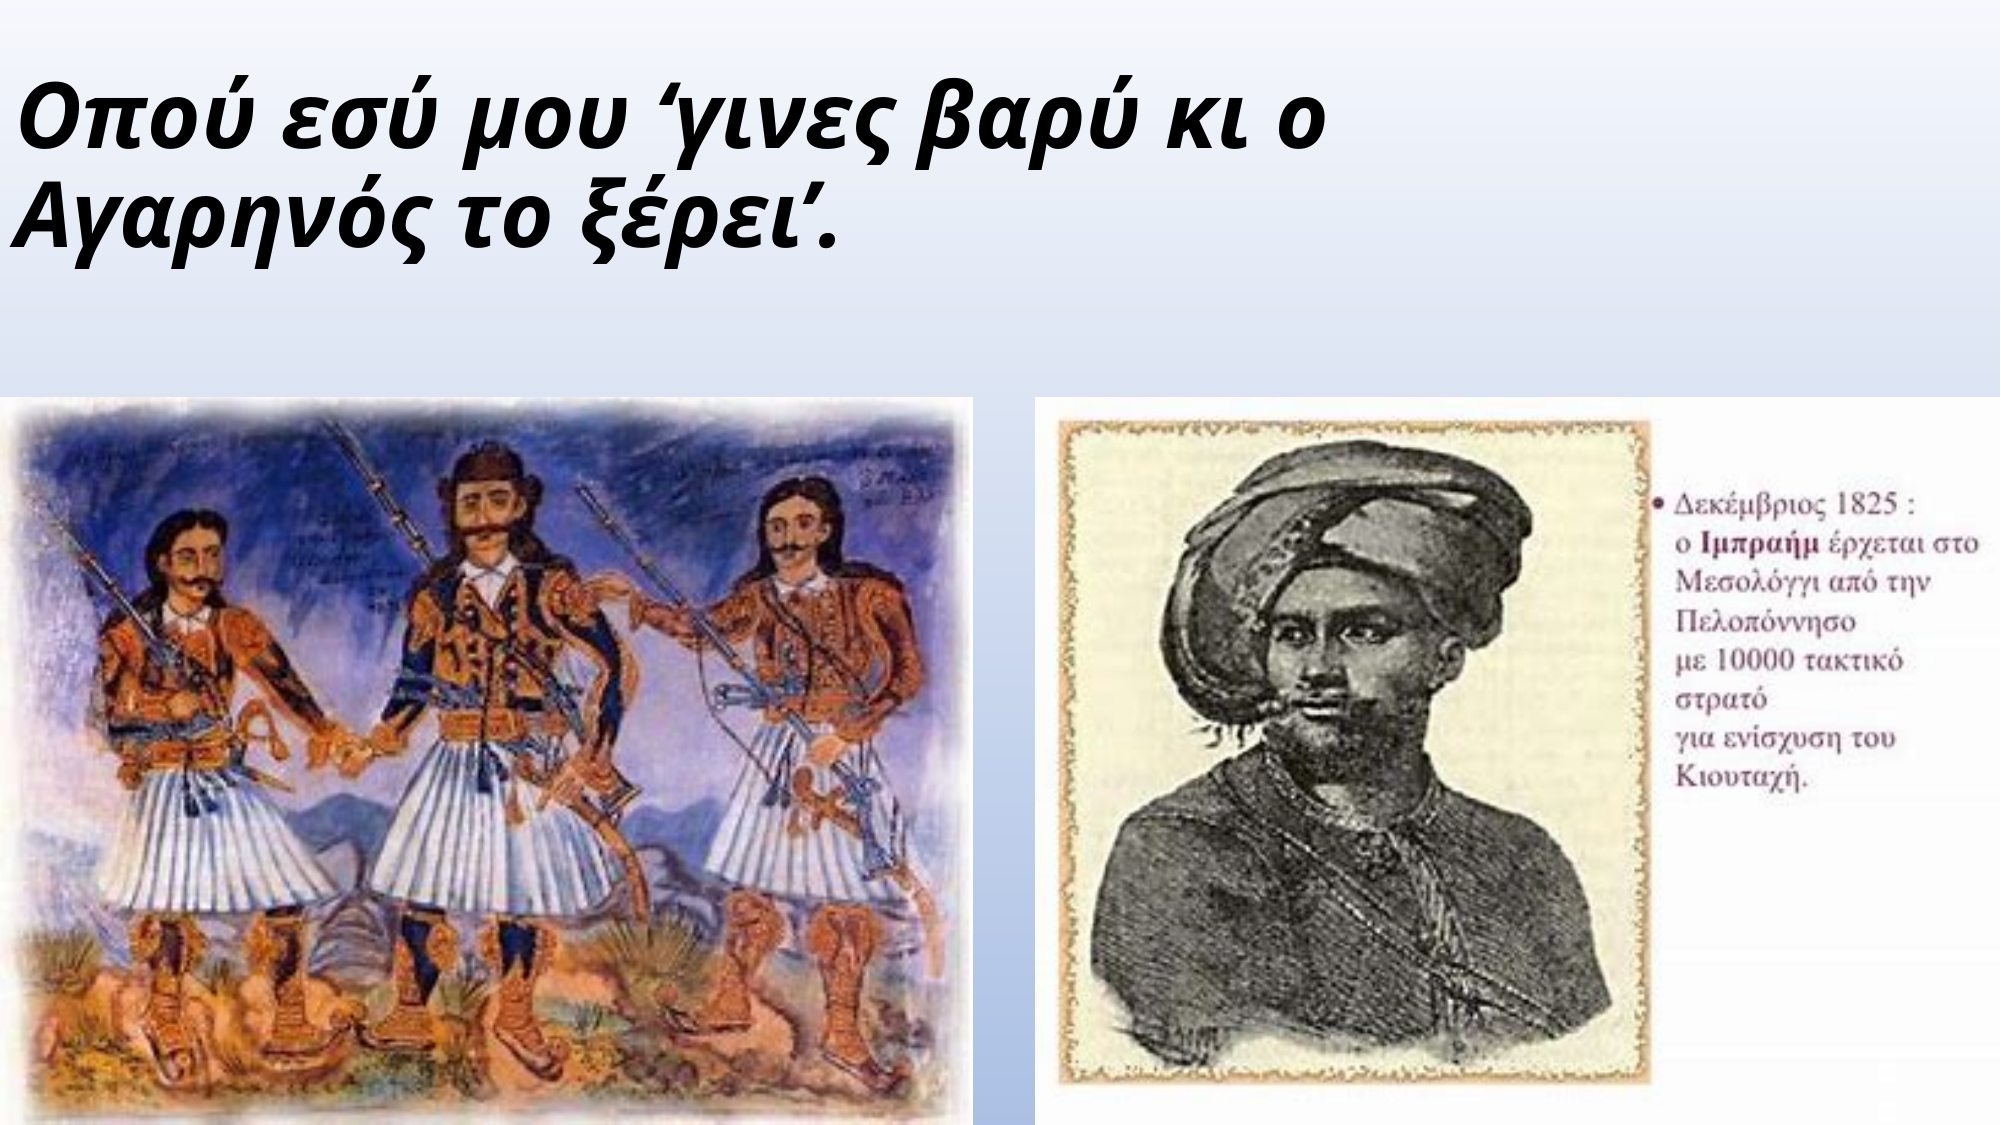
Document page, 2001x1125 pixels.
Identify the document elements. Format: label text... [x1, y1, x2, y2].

picture [1035, 397, 2000, 1125]
title Οπού εσύ μου ‘γινες βαρύ κι ο Αγαρηνός το ξέρει’. [0, 59, 1726, 278]
picture [0, 397, 973, 1125]
